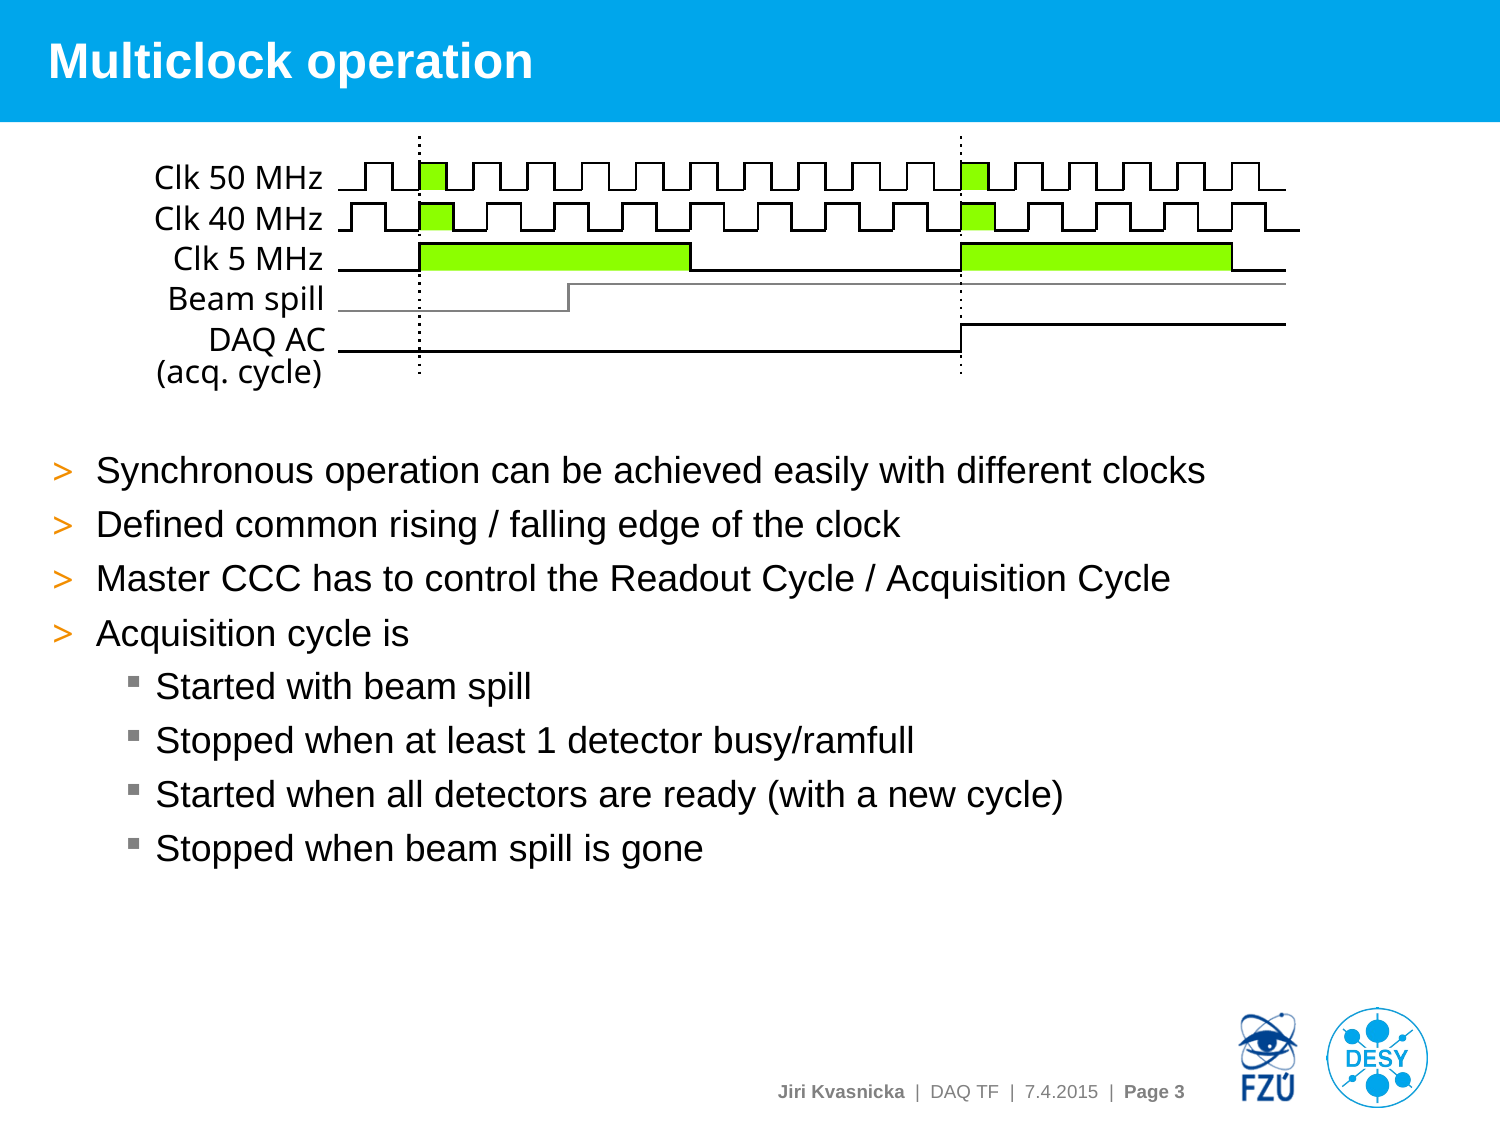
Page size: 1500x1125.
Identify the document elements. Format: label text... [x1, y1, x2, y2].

picture [1326, 1083, 1428, 1108]
title Multiclock operation [47, 16, 1446, 107]
picture [1215, 1083, 1321, 1110]
list Synchronous operation can be achieved easily with different clocks Defined common rising / falling edge of the clock Master CCC has to control the Readout Cycle / Acquisition Cycle Acquisition cycle is Started with beam spill Stopped when at least 1 detector busy/ramfull Started when all detectors are ready (with a new cycle) Stopped when beam spill is gone [46, 450, 1444, 1083]
picture [123, 123, 1316, 405]
